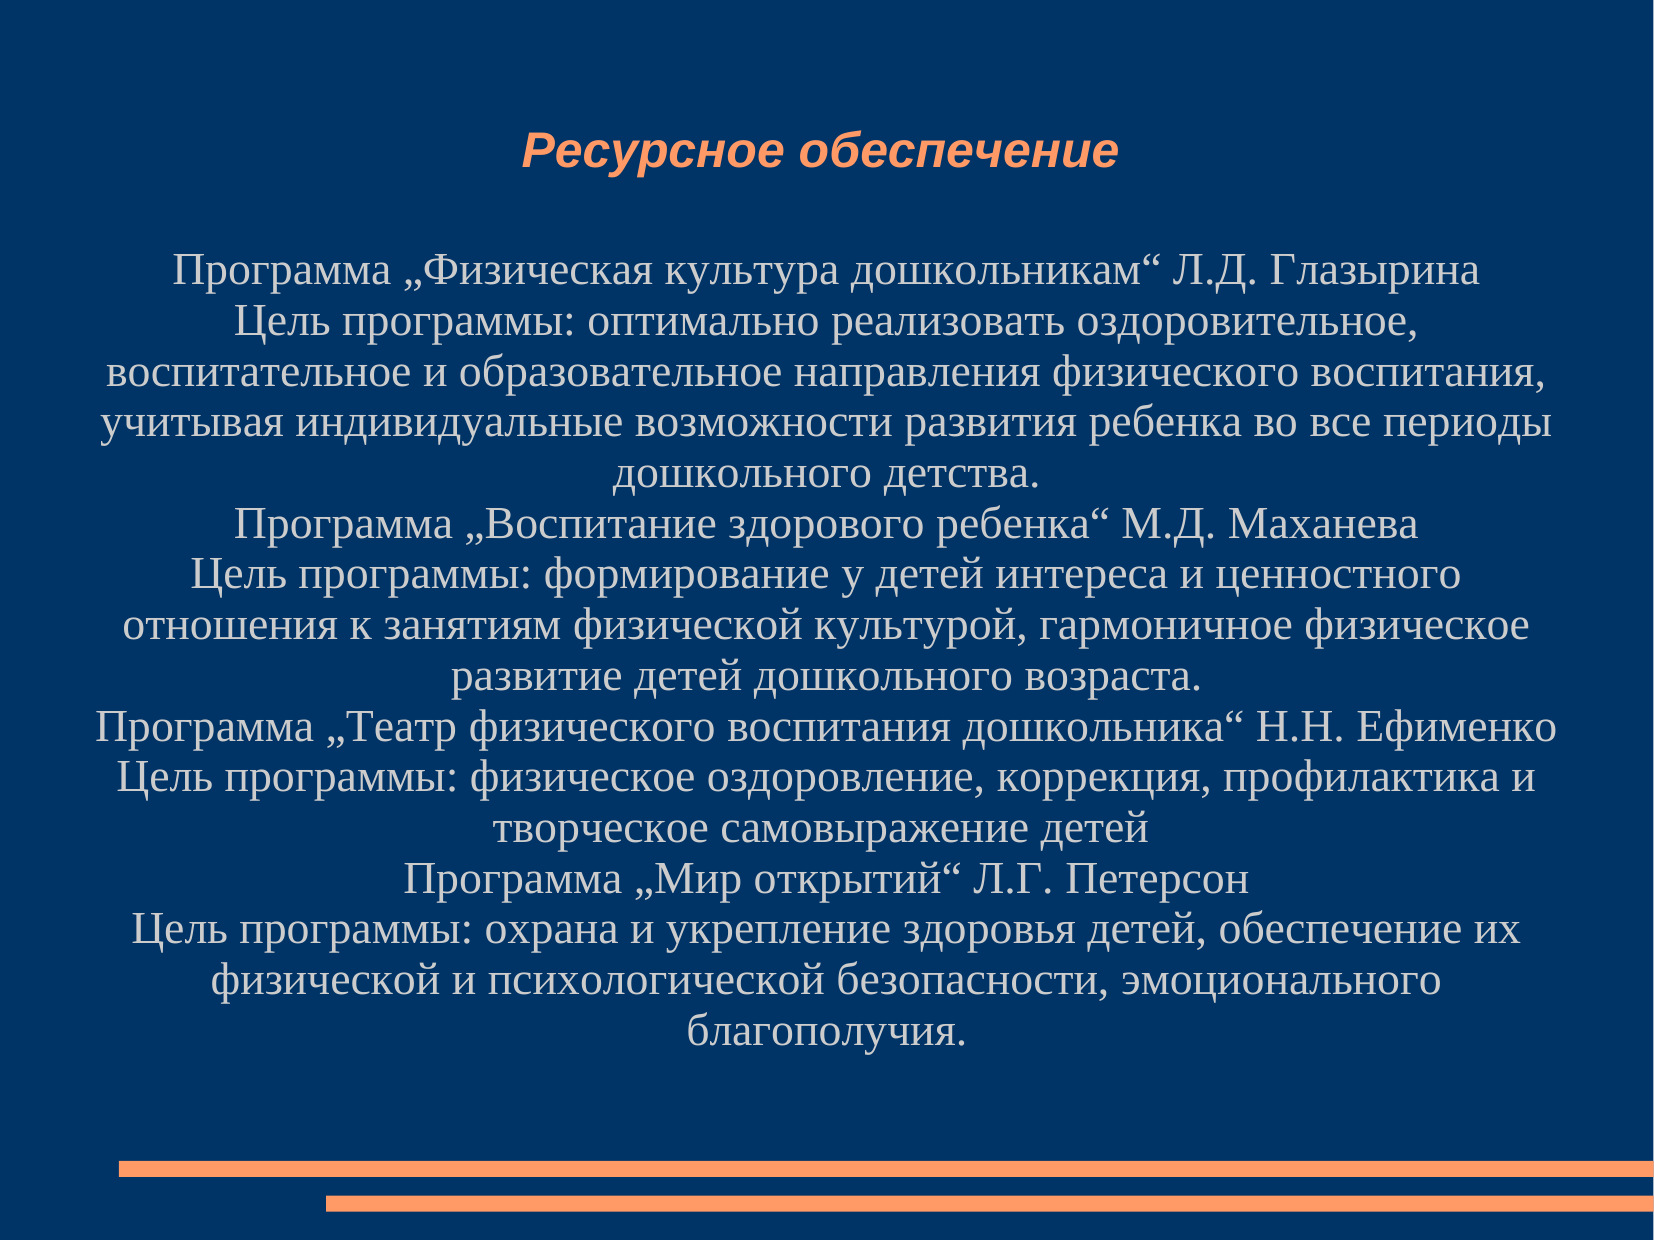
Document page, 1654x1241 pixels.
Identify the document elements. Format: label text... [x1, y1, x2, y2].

title Ресурсное обеспечение [121, 46, 1534, 206]
subtitle Программа „Физическая культура дошкольникам“ Л.Д. Глазырина Цель программы: оптимально реализовать оздоровительное, воспитательное и образовательное направления физического воспитания, учитывая индивидуальные возможности развития ребенка во все периоды дошкольного детства. Программа „Воспитание здорового ребенка“ М.Д. Маханева Цель программы: формирование у детей интереса и ценностного отношения к занятиям физической культурой, гармоничное физическое развитие детей дошкольного возраста. Программа „Театр физического воспитания дошкольника“ Н.Н. Ефименко Цель программы: физическое оздоровление, коррекция, профилактика и творческое самовыражение детей Программа „Мир открытий“ Л.Г. Петерсон Цель программы: охрана и укрепление здоровья детей, обеспечение их физической и психологической безопасности, эмоционального благополучия. [88, 206, 1565, 1093]
